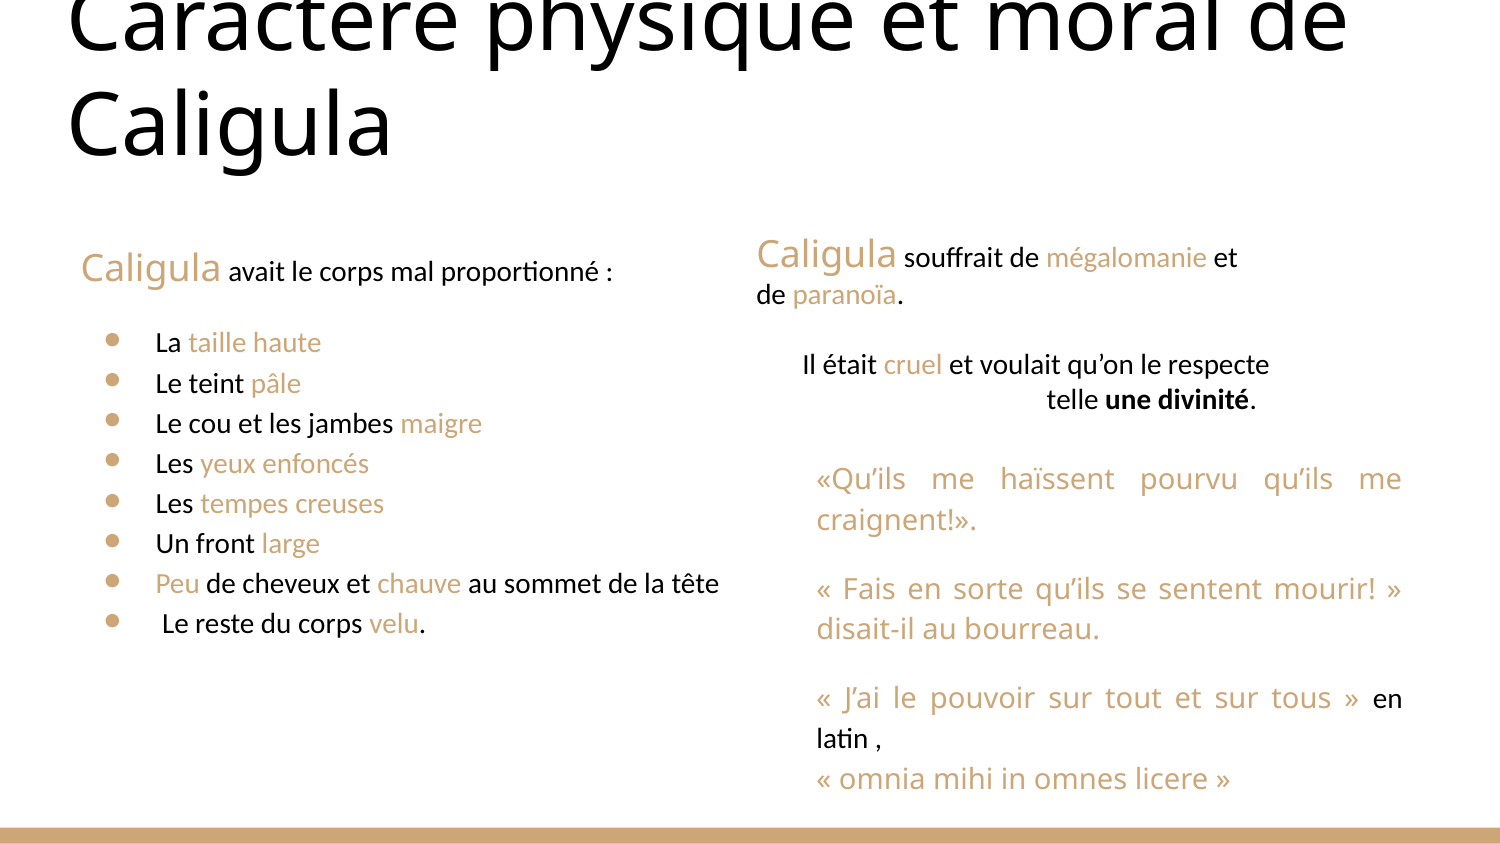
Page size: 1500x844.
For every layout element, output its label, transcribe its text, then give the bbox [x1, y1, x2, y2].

title Caractère physique et moral de Caligula [51, 51, 1449, 189]
text_box «Qu’ils me haïssent pourvu qu’ils me craignent!». « Fais en sorte qu’ils se sentent mourir! » disait-il au bourreau. « J’ai le pouvoir sur tout et sur tous » en latin , « omnia mihi in omnes licere » [801, 440, 1418, 776]
text_box Caligula souffrait de mégalomanie et de paranoïa. Il était cruel et voulait qu’on le respecte telle une divinité. [741, 215, 1285, 414]
text_box Caligula avait le corps mal proportionné : La taille haute Le teint pâle Le cou et les jambes maigre Les yeux enfoncés Les tempes creuses Un front large Peu de cheveux et chauve au sommet de la tête Le reste du corps velu. [65, 222, 742, 716]
